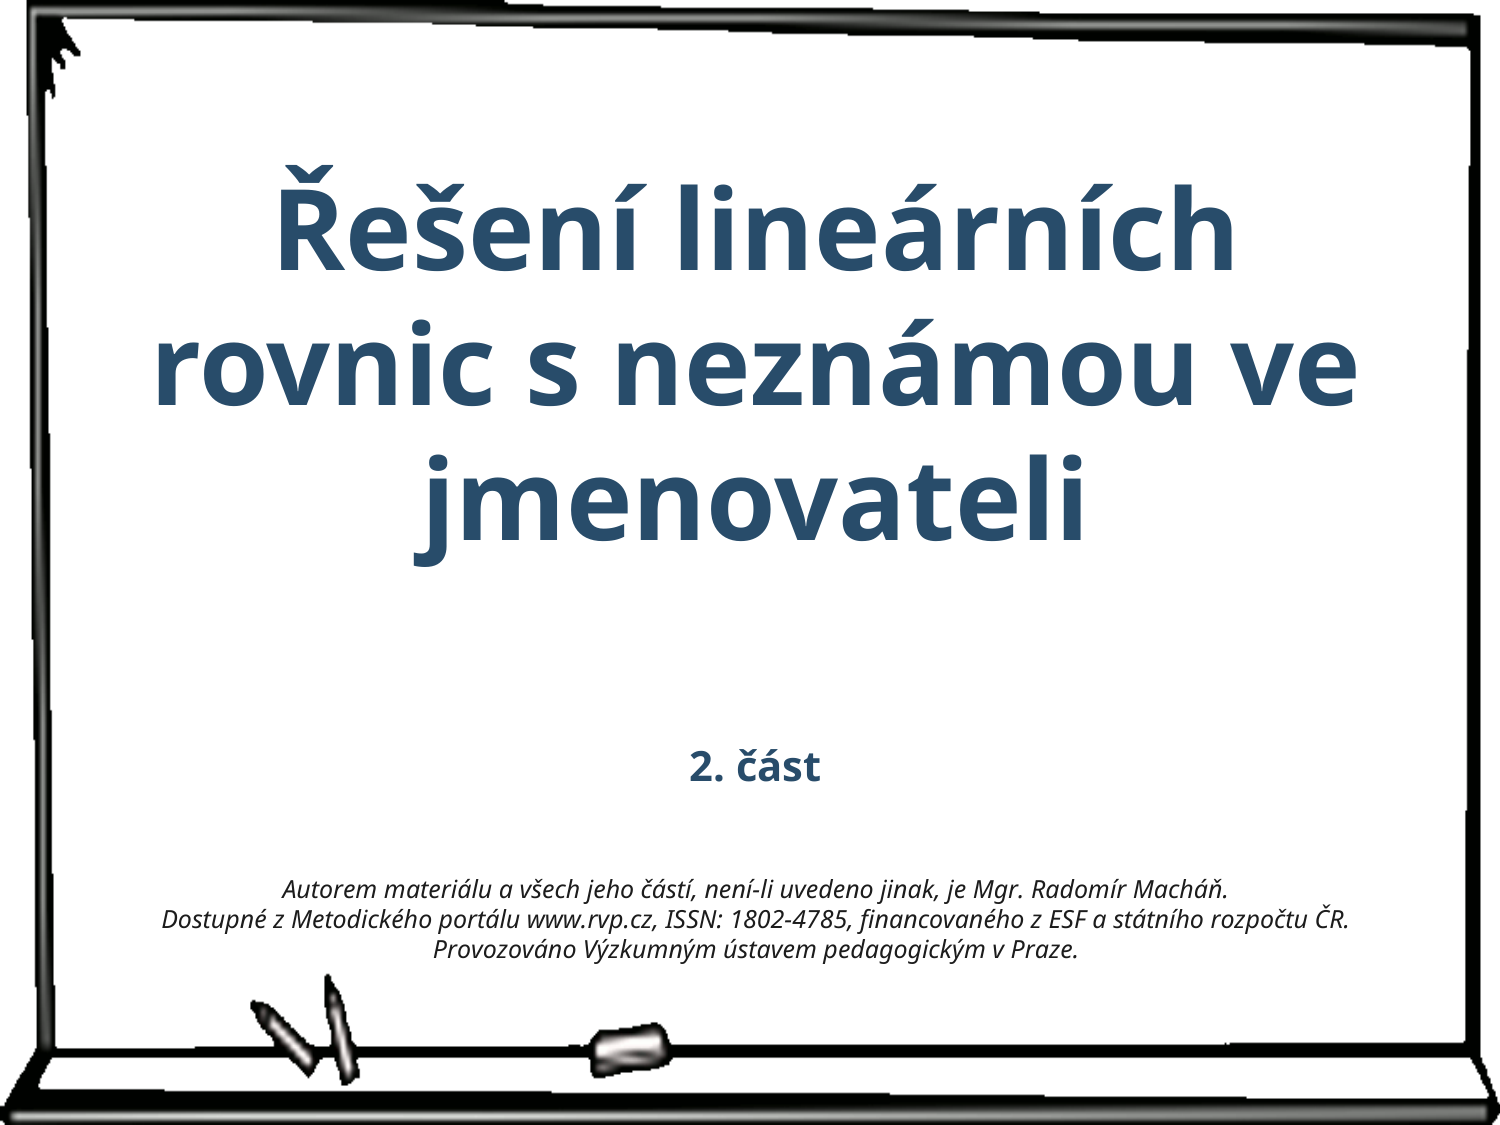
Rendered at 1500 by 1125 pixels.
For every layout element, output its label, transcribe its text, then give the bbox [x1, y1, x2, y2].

title Řešení lineárních rovnic s neznámou ve jmenovateli [112, 150, 1400, 571]
text_box 2. část [111, 658, 1400, 872]
text_box Autorem materiálu a všech jeho částí, není-li uvedeno jinak, je Mgr. Radomír Macháň. Dostupné z Metodického portálu www.rvp.cz, ISSN: 1802-4785, financovaného z ESF a státního rozpočtu ČR. Provozováno Výzkumným ústavem pedagogickým v Praze. [146, 865, 1368, 971]
picture [0, 0, 1500, 1125]
